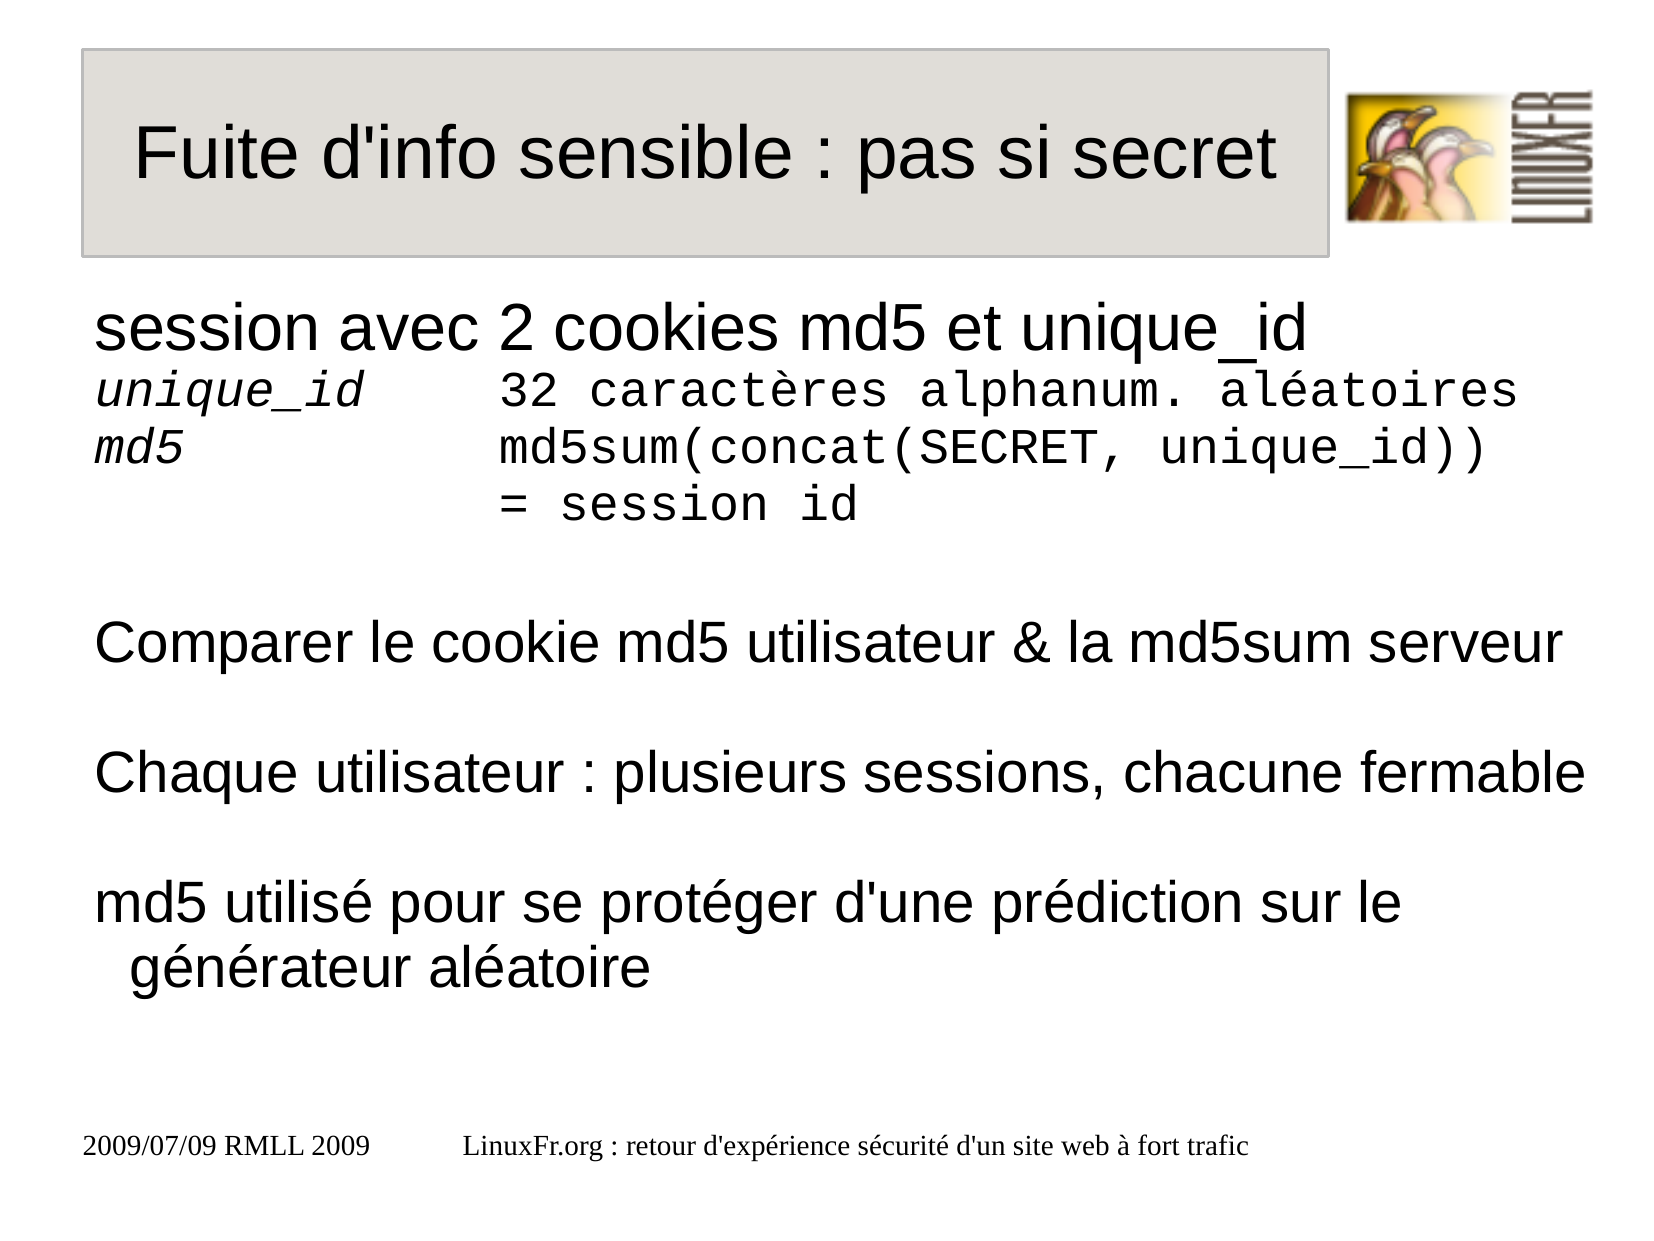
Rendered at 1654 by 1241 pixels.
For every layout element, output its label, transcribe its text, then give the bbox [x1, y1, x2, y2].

title Fuite d'info sensible : pas si secret [82, 49, 1329, 257]
picture [1341, 88, 1601, 229]
subtitle session avec 2 cookies md5 et unique_id unique_id 32 caractères alphanum. aléatoires md5 md5sum(concat(SECRET, unique_id)) = session id Comparer le cookie md5 utilisateur & la md5sum serveur Chaque utilisateur : plusieurs sessions, chacune fermable md5 utilisé pour se protéger d'une prédiction sur le générateur aléatoire [59, 290, 1595, 1094]
